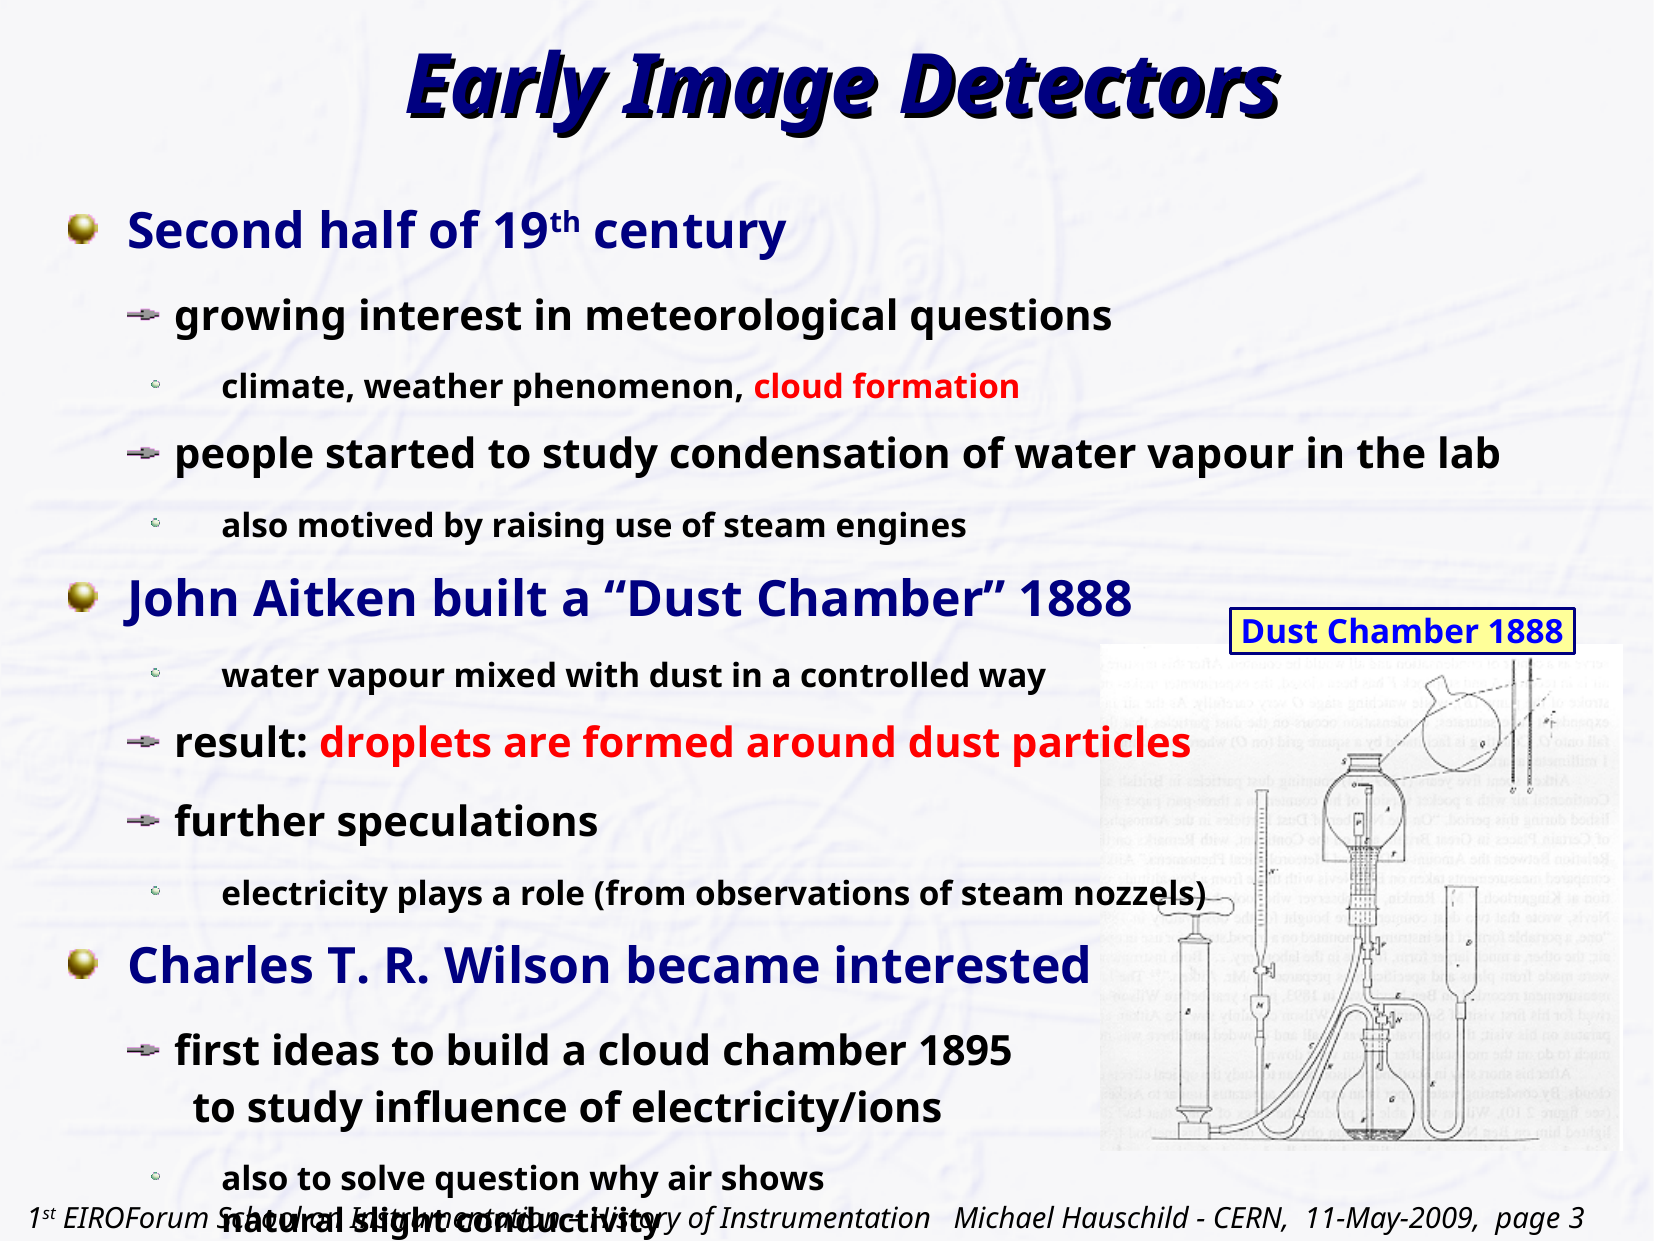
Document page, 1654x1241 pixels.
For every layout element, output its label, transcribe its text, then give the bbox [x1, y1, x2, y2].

title Early Image Detectors [75, 7, 1576, 158]
picture [0, 0, 1654, 1241]
text_box Dust Chamber 1888 [1230, 608, 1563, 651]
list Second half of 19th century growing interest in meteorological questions climate, weather phenomenon, cloud formation people started to study condensation of water vapour in the lab also motived by raising use of steam engines John Aitken built a “Dust Chamber” 1888 water vapour mixed with dust in a controlled way result: droplets are formed around dust particles further speculations electricity plays a role (from observations of steam nozzels) Charles T. R. Wilson became interested first ideas to build a cloud chamber 1895 to study influence of electricity/ions also to solve question why air shows natural slight conductivity [45, 195, 1621, 1171]
